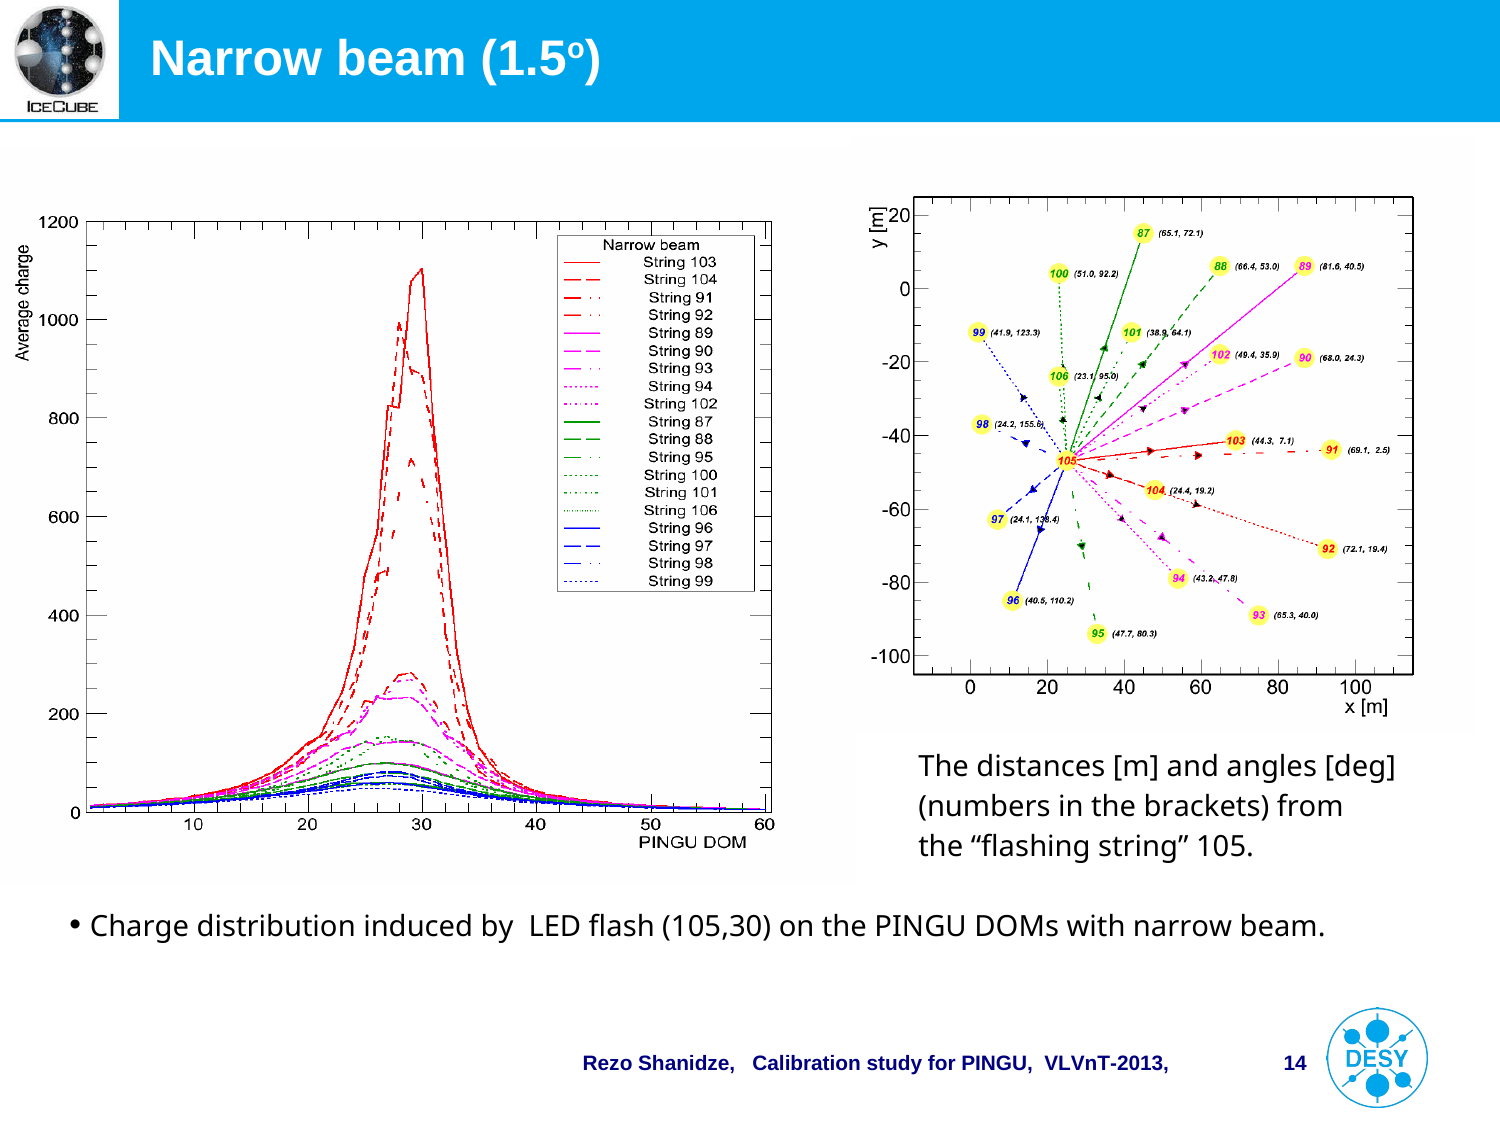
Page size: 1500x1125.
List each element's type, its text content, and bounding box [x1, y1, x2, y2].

picture [1326, 1066, 1428, 1108]
text_box Rezo Shanidze, Calibration study for PINGU, VLVnT-2013, 14 [590, 1033, 1300, 1094]
title Narrow beam (1.5o) [150, 26, 662, 89]
picture [0, 137, 1475, 886]
text_box The distances [m] and angles [deg] (numbers in the brackets) from the “flashing string” 105. [885, 738, 1461, 876]
text_box Charge distribution induced by LED flash (105,30) on the PINGU DOMs with narrow beam. [54, 893, 1490, 1066]
picture [0, 0, 118, 118]
